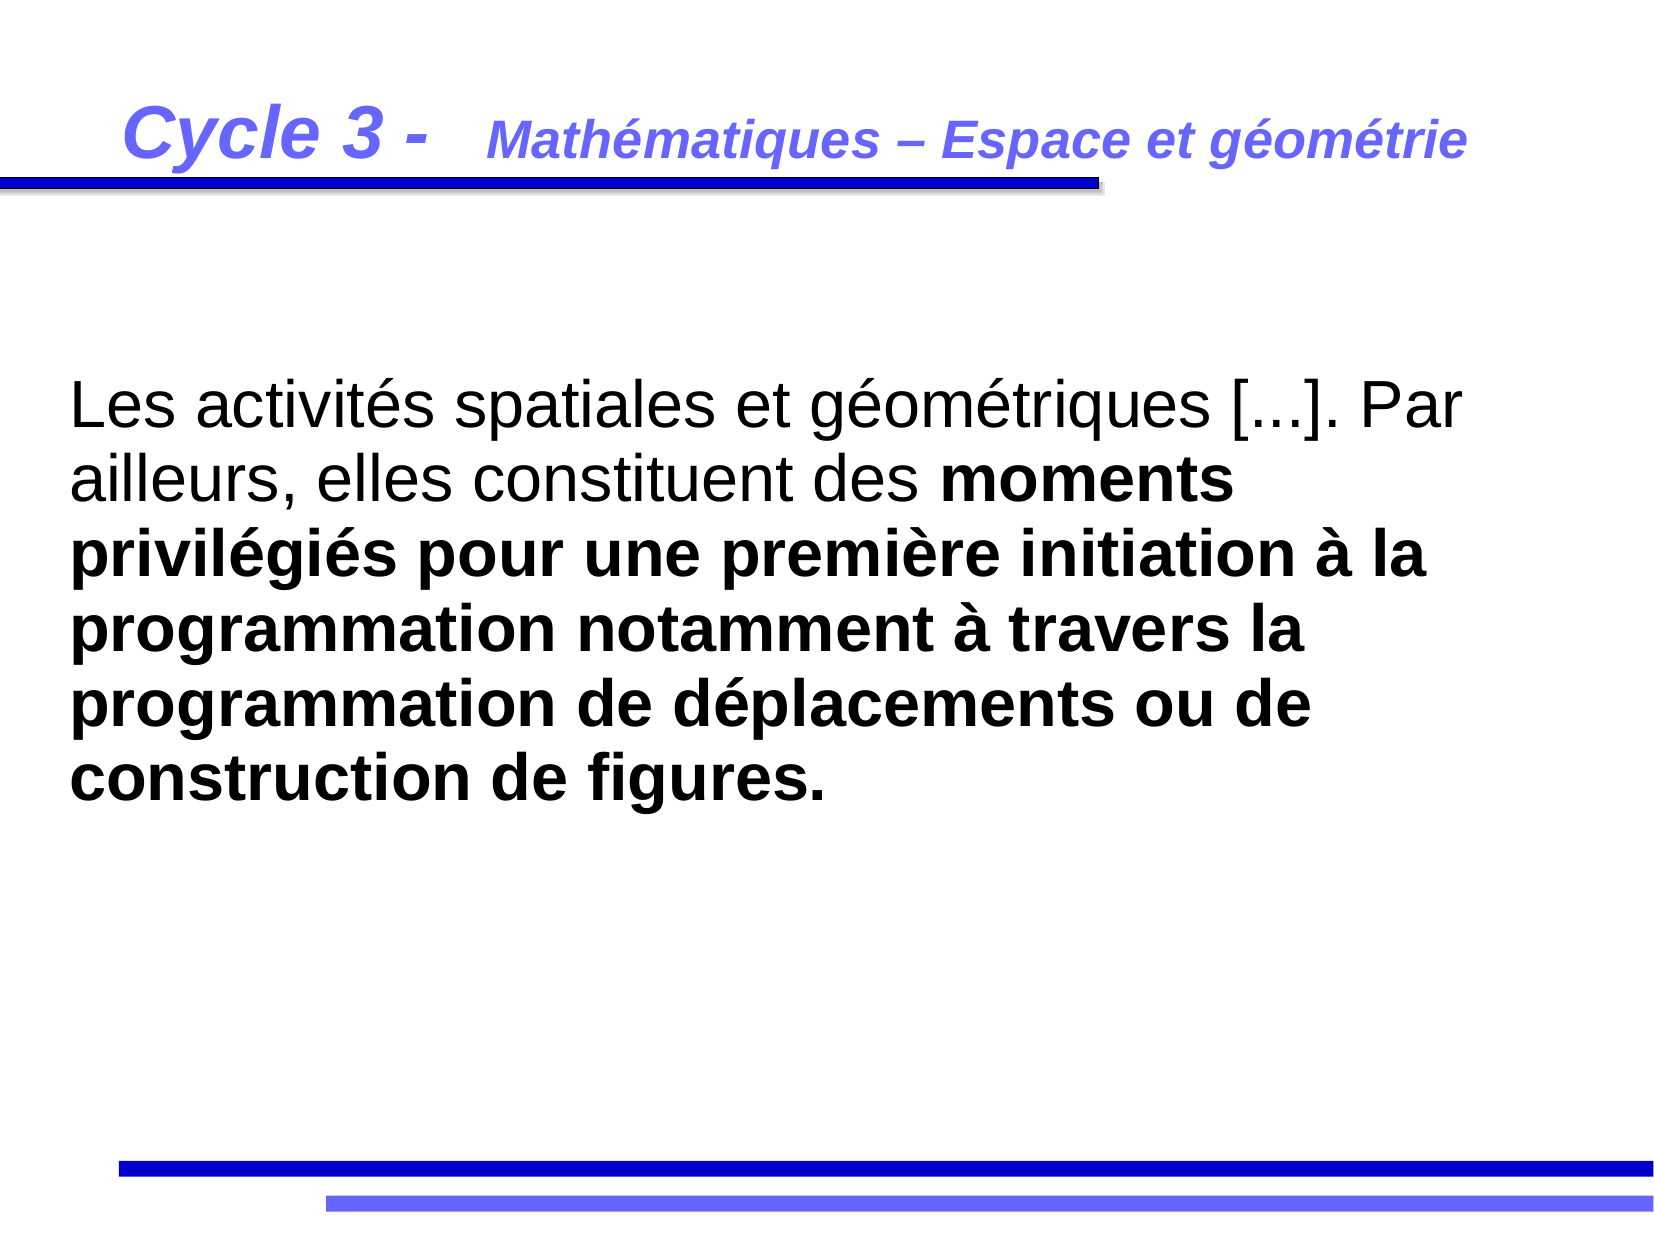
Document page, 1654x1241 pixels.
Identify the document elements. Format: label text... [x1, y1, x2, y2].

text_box [0, 177, 1099, 189]
text_box Les activités spatiales et géométriques [...]. Par ailleurs, elles constituent des moments privilégiés pour une première initiation à la programmation notamment à travers la programmation de déplacements ou de construction de figures. [69, 366, 1583, 863]
title Cycle 3 - Mathématiques – Espace et géométrie [121, 28, 1534, 236]
